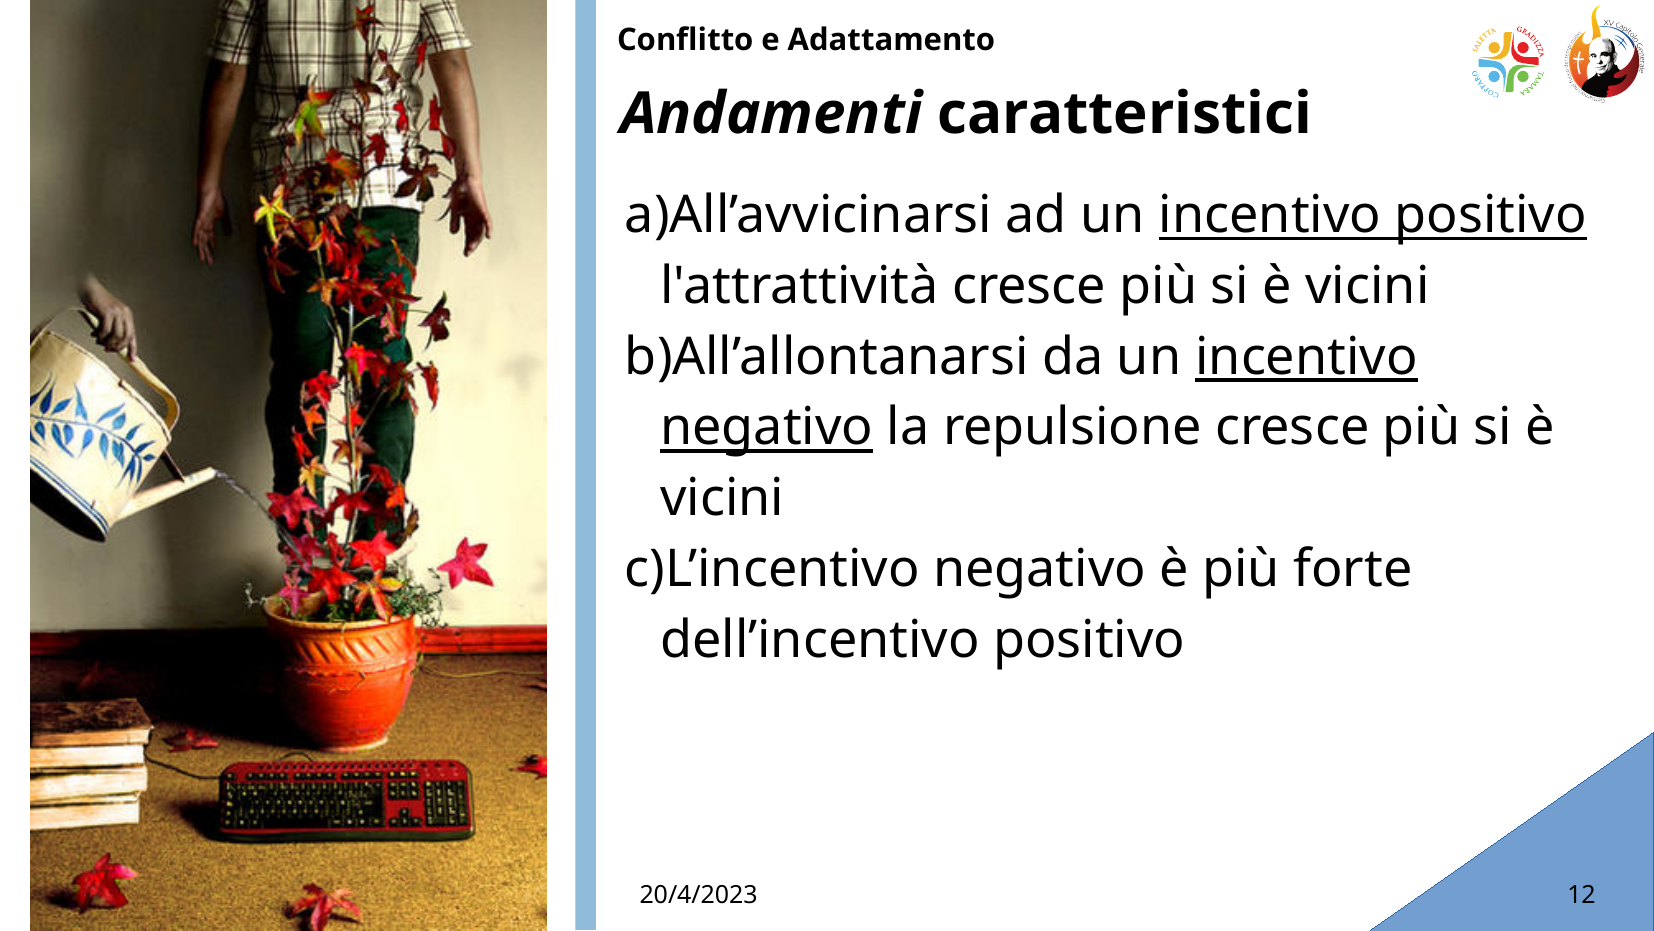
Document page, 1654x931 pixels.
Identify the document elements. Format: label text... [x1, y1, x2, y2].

title Andamenti caratteristici [620, 70, 1617, 142]
picture [1563, 4, 1646, 103]
text_box Conflitto e Adattamento [602, 9, 1335, 63]
subtitle All’avvicinarsi ad un incentivo positivo l'attrattività cresce più si è vicini All’allontanarsi da un incentivo negativo la repulsione cresce più si è vicini L’incentivo negativo è più forte dell’incentivo positivo [624, 177, 1602, 873]
picture [30, 0, 547, 931]
